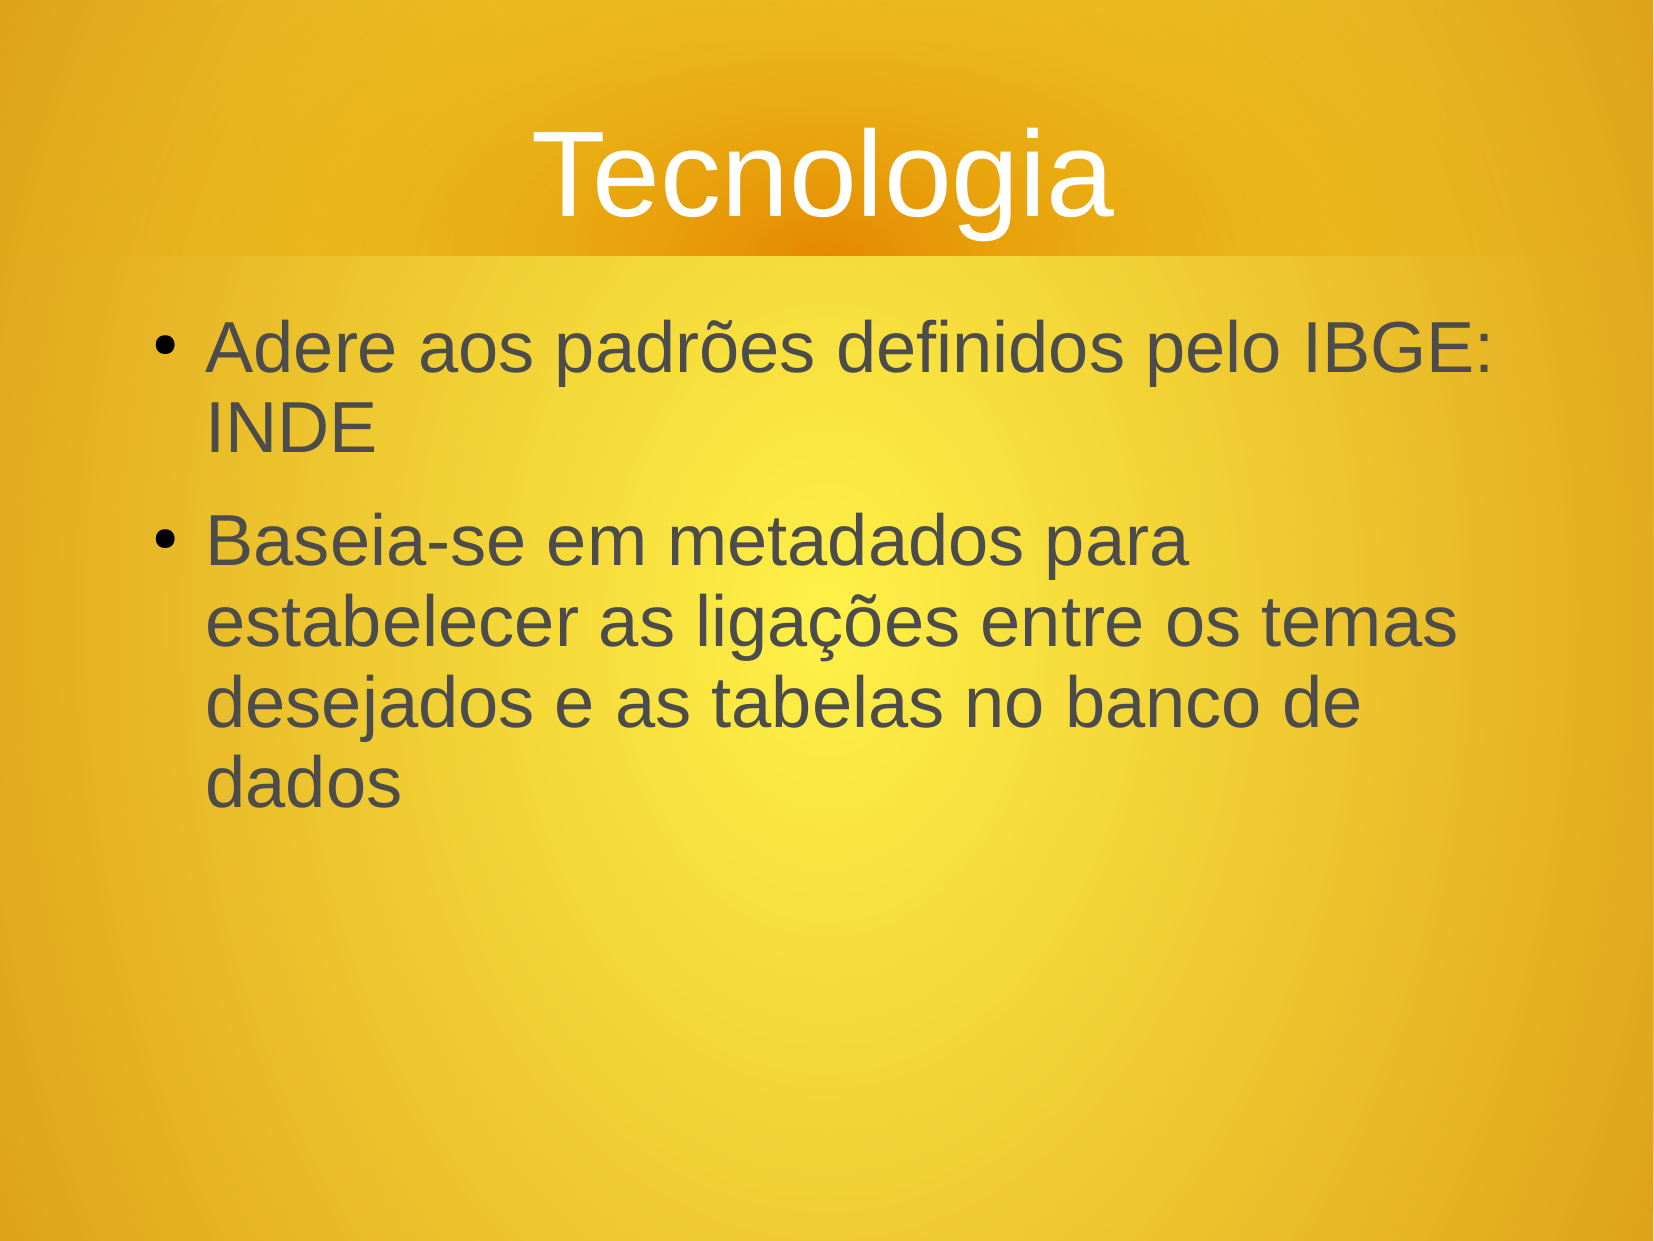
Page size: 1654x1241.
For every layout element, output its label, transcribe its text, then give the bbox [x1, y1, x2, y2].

list Adere aos padrões definidos pelo IBGE: INDE Baseia-se em metadados para estabelecer as ligações entre os temas desejados e as tabelas no banco de dados [134, 306, 1519, 1170]
title Tecnologia [78, 70, 1567, 278]
